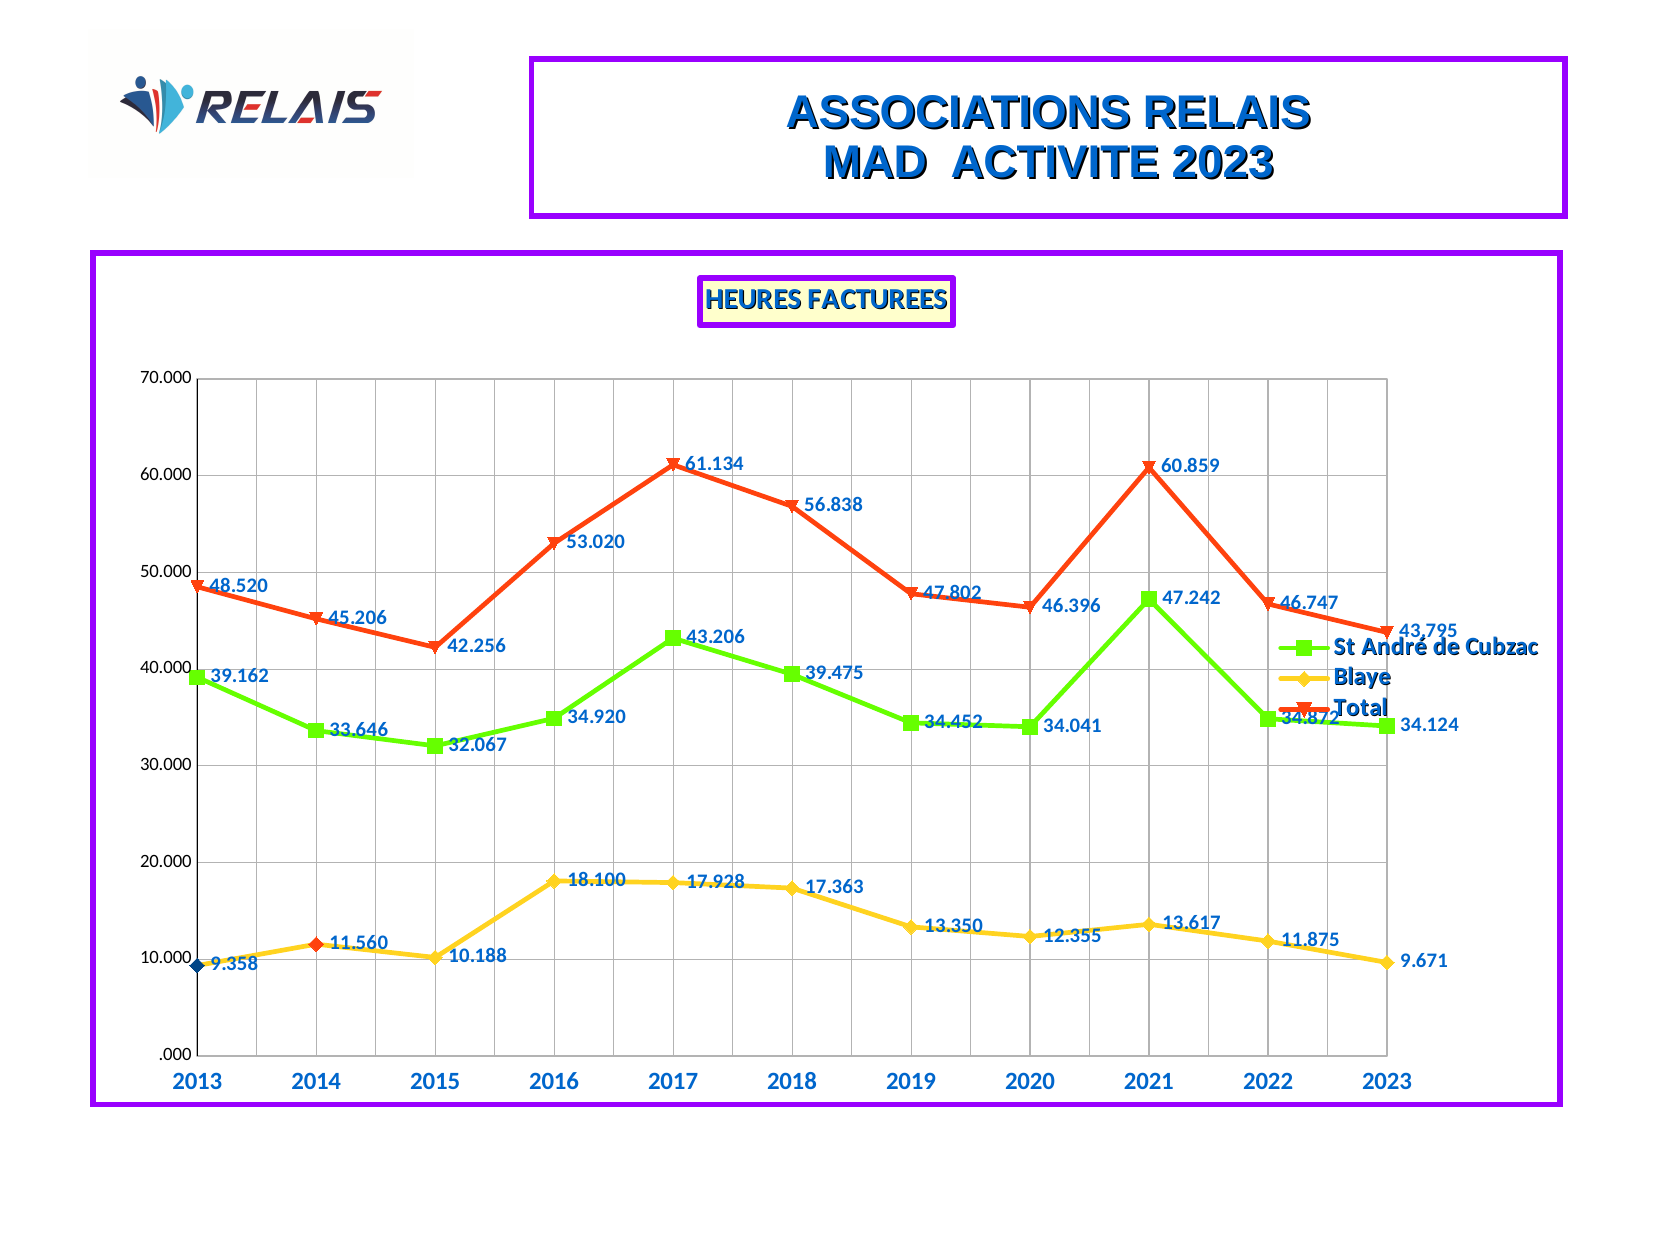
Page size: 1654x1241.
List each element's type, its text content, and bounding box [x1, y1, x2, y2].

title ASSOCIATIONS RELAIS MAD ACTIVITE 2023 [531, 59, 1566, 217]
picture [88, 29, 414, 178]
chart [90, 250, 1563, 1108]
